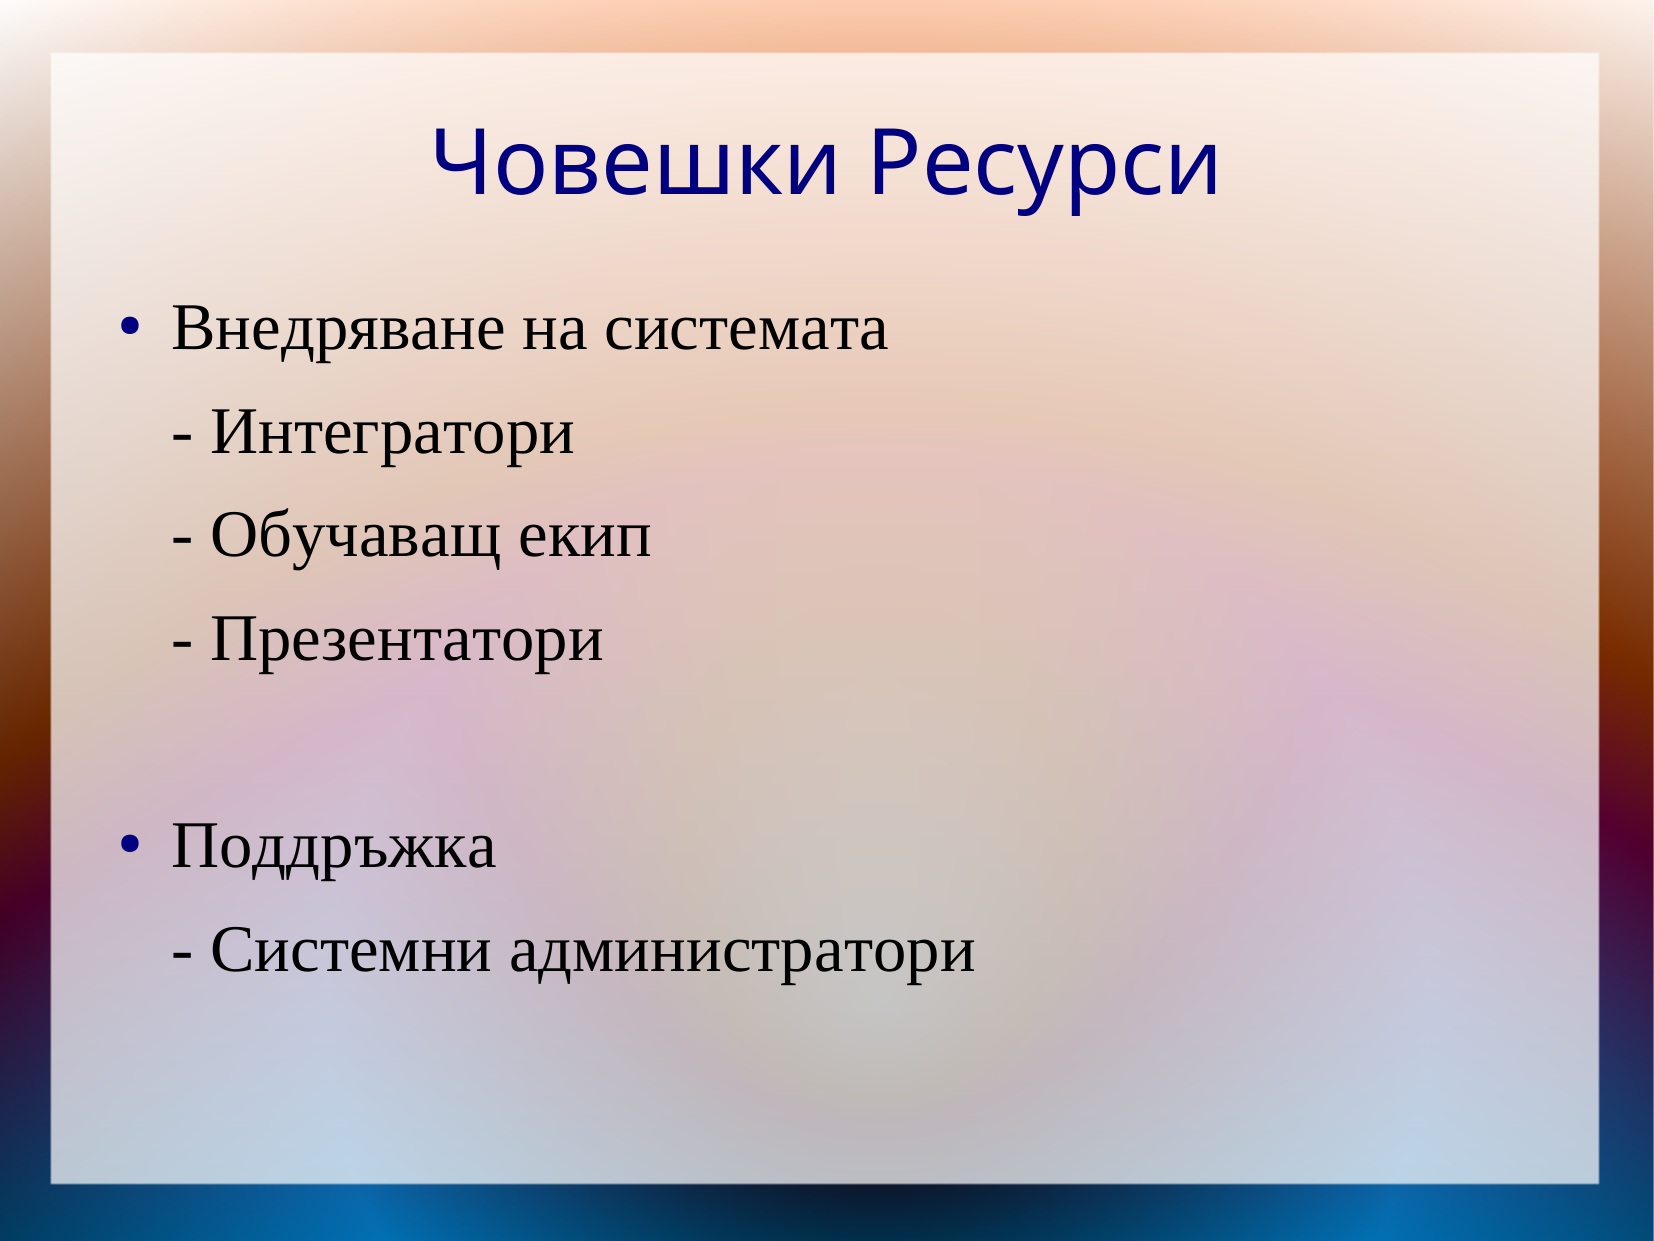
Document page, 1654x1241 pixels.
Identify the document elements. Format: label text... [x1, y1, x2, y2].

picture [0, 0, 1654, 1241]
title Човешки Ресурси [82, 55, 1571, 263]
list Внедряване на системата - Интегратори - Обучаващ екип - Презентатори Поддръжка - Системни администратори [82, 290, 1571, 1034]
